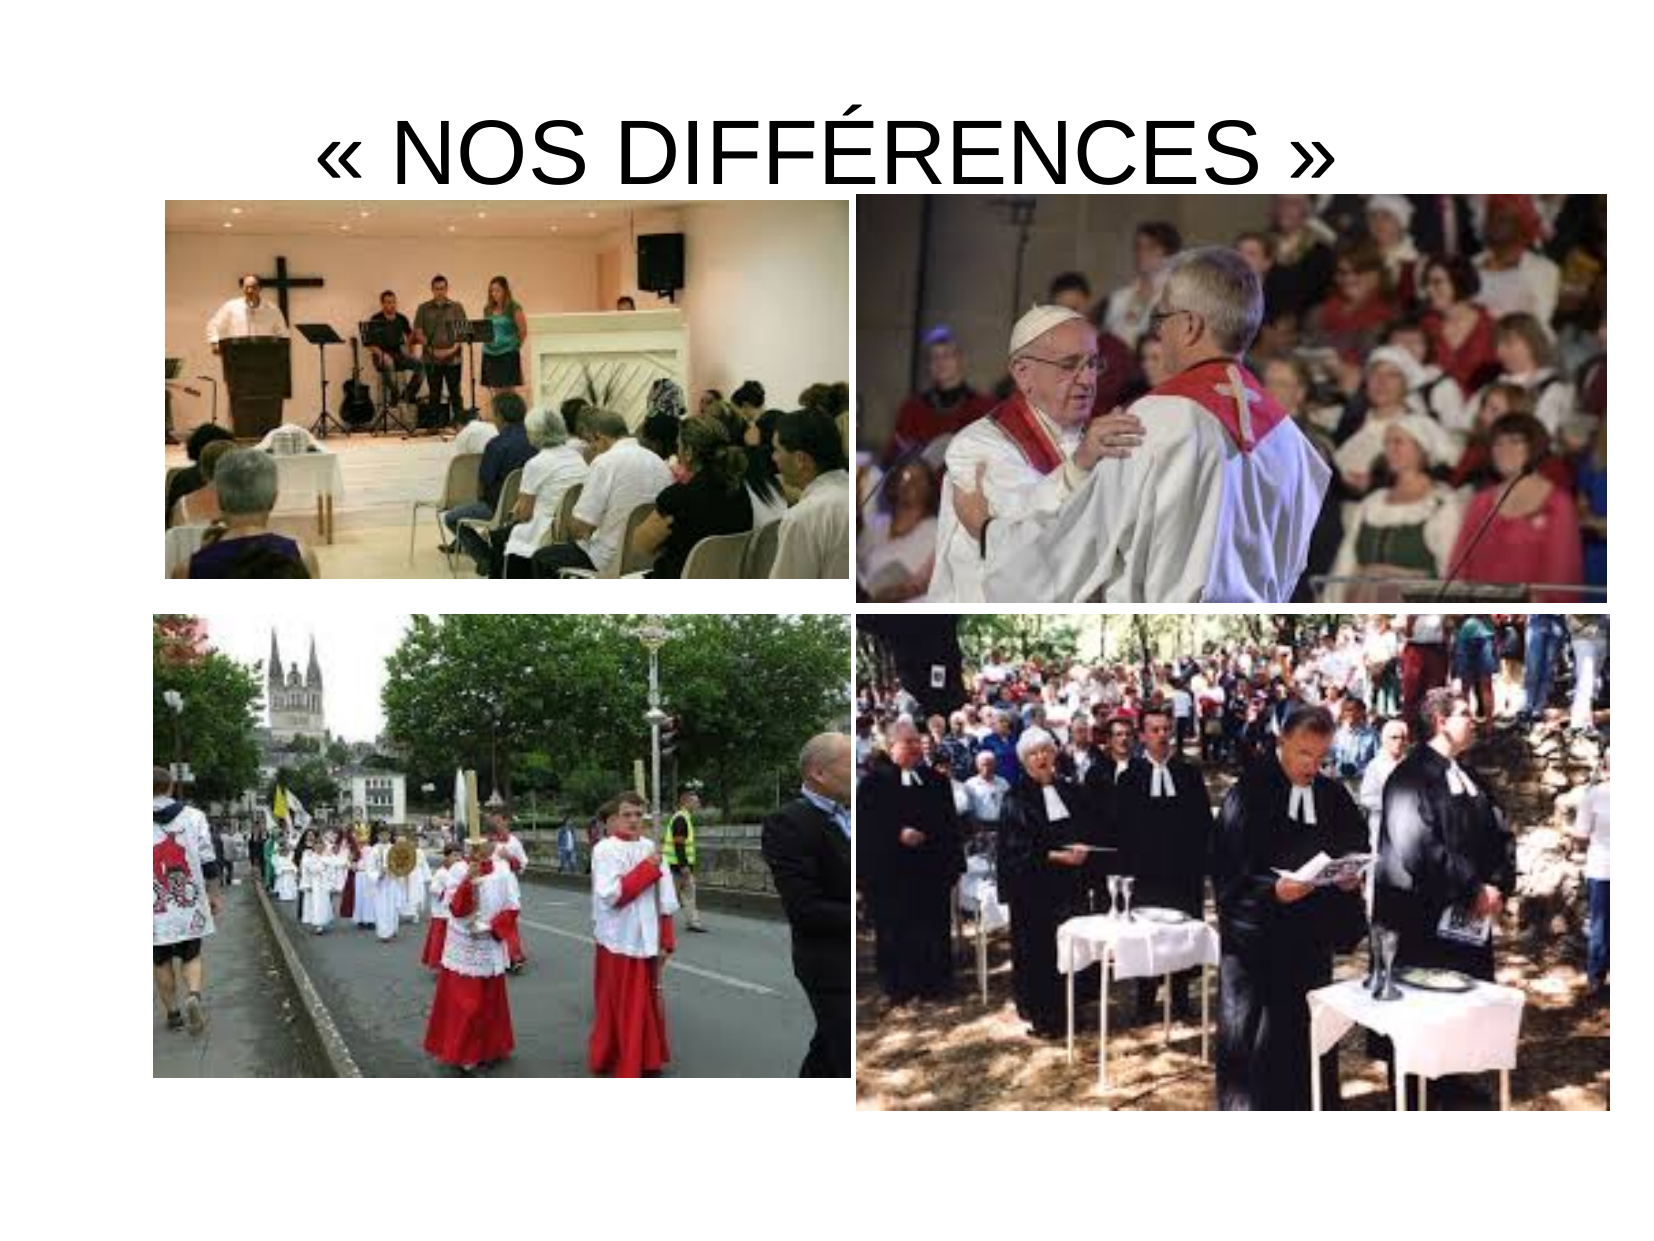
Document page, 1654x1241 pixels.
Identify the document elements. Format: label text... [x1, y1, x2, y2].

picture [856, 194, 1607, 603]
picture [153, 614, 851, 1078]
title « NOS DIFFÉRENCES » [82, 49, 1571, 257]
picture [856, 614, 1610, 1111]
picture [165, 200, 849, 579]
